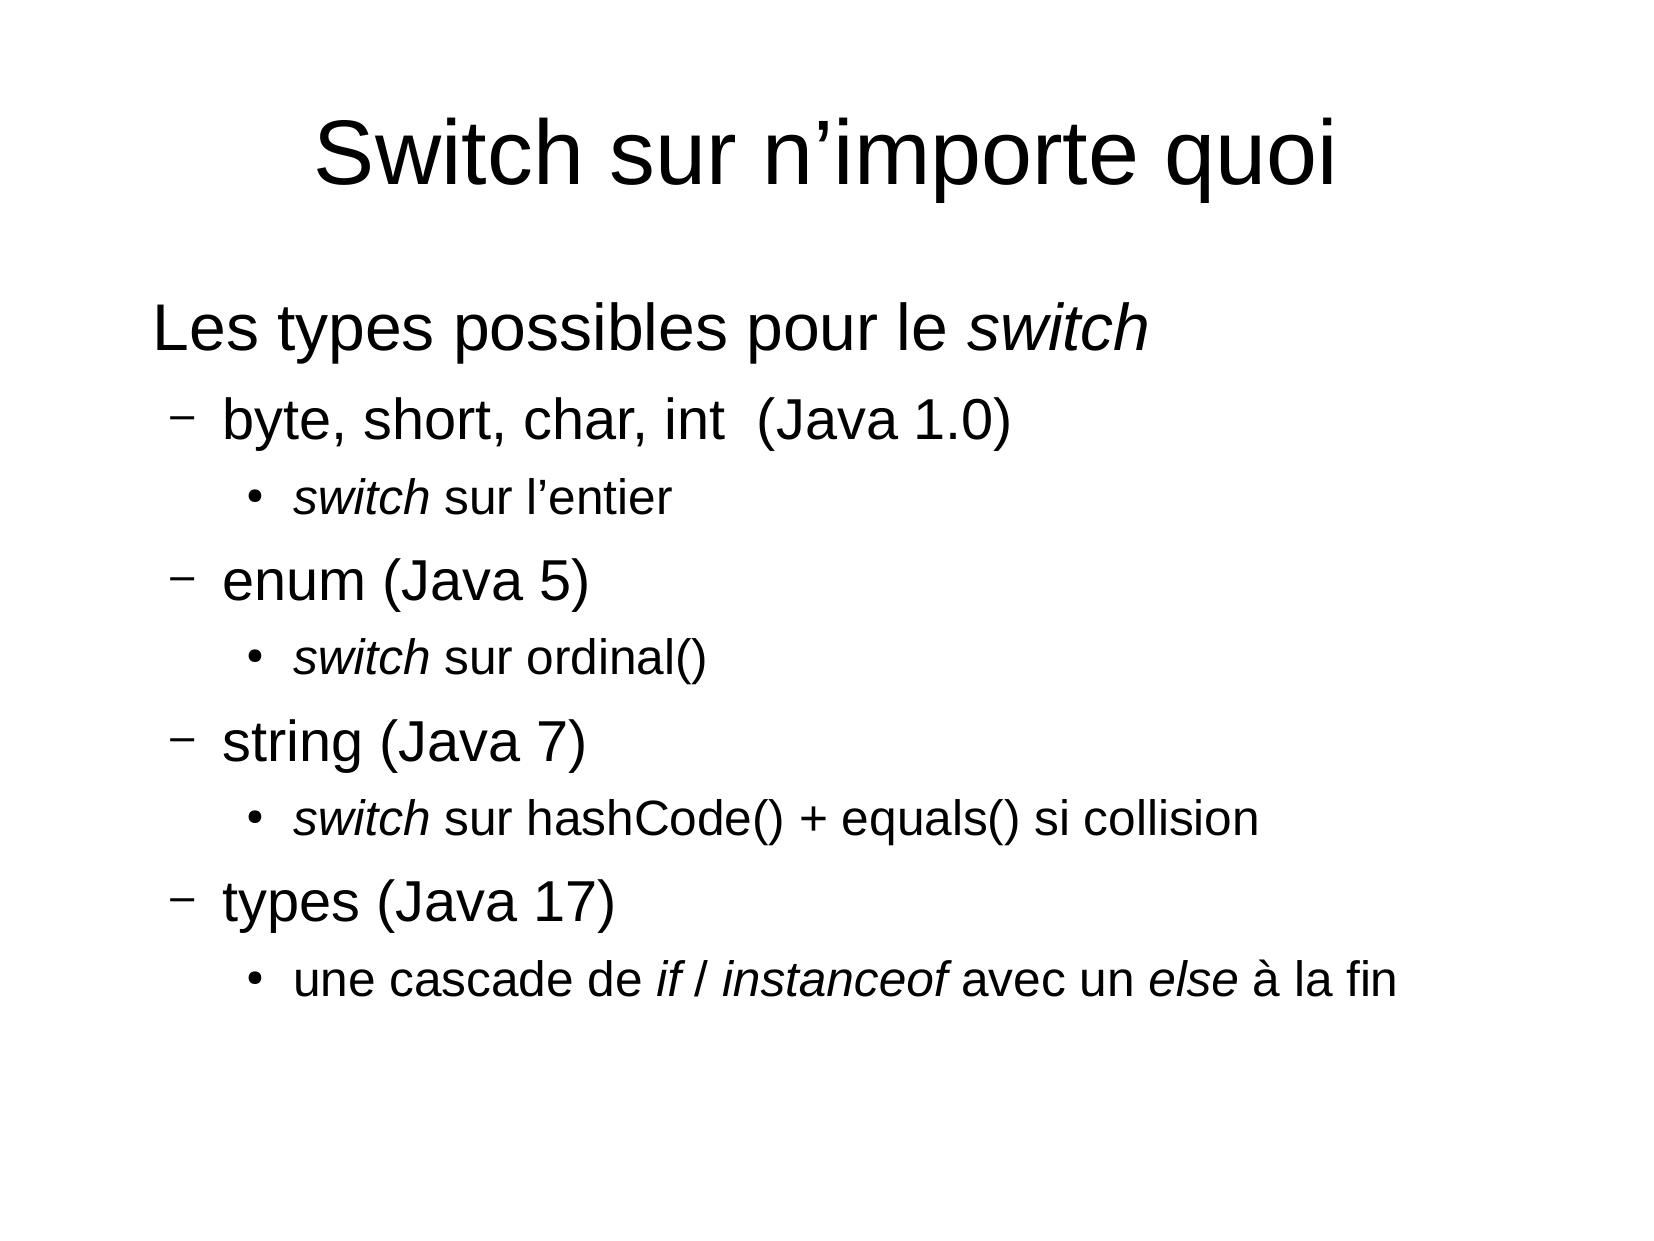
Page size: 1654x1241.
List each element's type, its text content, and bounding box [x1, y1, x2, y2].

list Les types possibles pour le switch byte, short, char, int (Java 1.0) switch sur l’entier enum (Java 5) switch sur ordinal() string (Java 7) switch sur hashCode() + equals() si collision types (Java 17) une cascade de if / instanceof avec un else à la fin [82, 290, 1571, 1010]
title Switch sur n’importe quoi [82, 49, 1571, 257]
